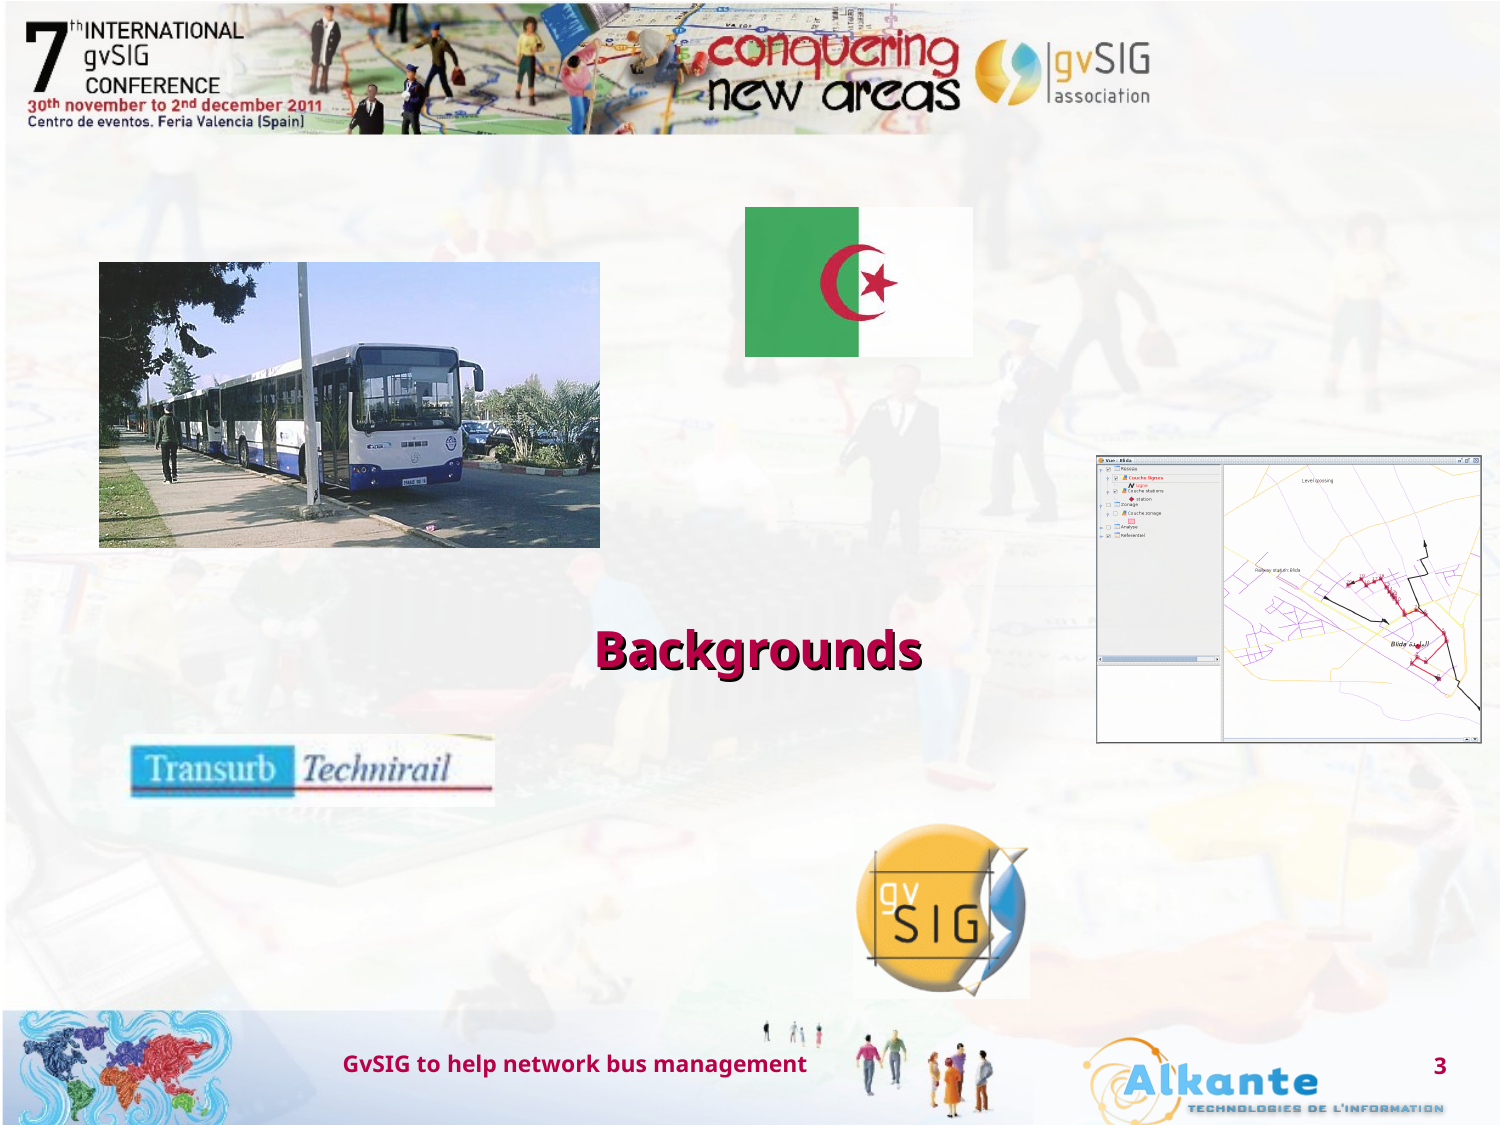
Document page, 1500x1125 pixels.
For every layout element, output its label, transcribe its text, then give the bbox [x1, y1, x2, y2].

subtitle Backgrounds [68, 279, 1447, 1007]
picture [2, 1, 1500, 1125]
